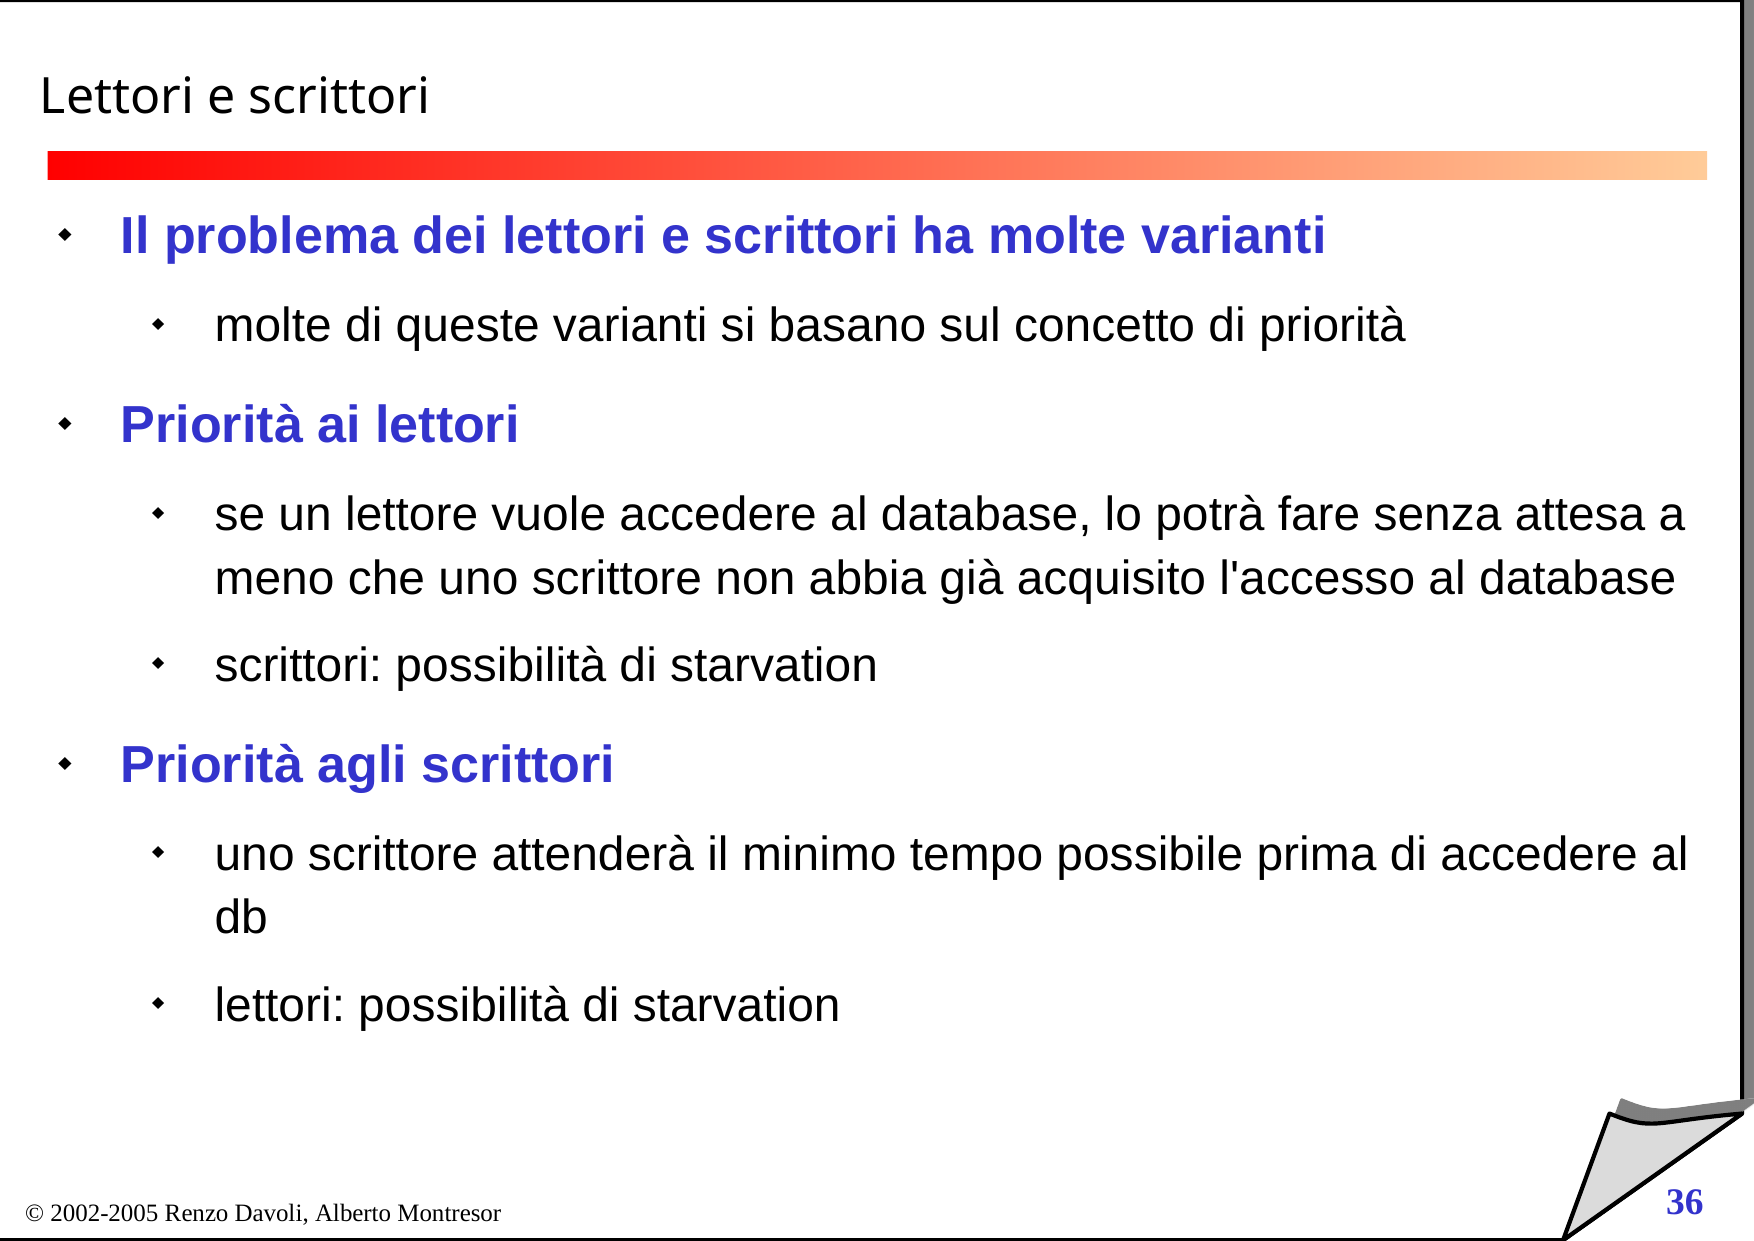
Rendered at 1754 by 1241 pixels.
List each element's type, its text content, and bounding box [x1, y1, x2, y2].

title Lettori e scrittori [39, 49, 1713, 144]
list Il problema dei lettori e scrittori ha molte varianti molte di queste varianti si basano sul concetto di priorità Priorità ai lettori se un lettore vuole accedere al database, lo potrà fare senza attesa a meno che uno scrittore non abbia già acquisito l'accesso al database scrittori: possibilità di starvation Priorità agli scrittori uno scrittore attenderà il minimo tempo possibile prima di accedere al db lettori: possibilità di starvation [58, 206, 1696, 1103]
